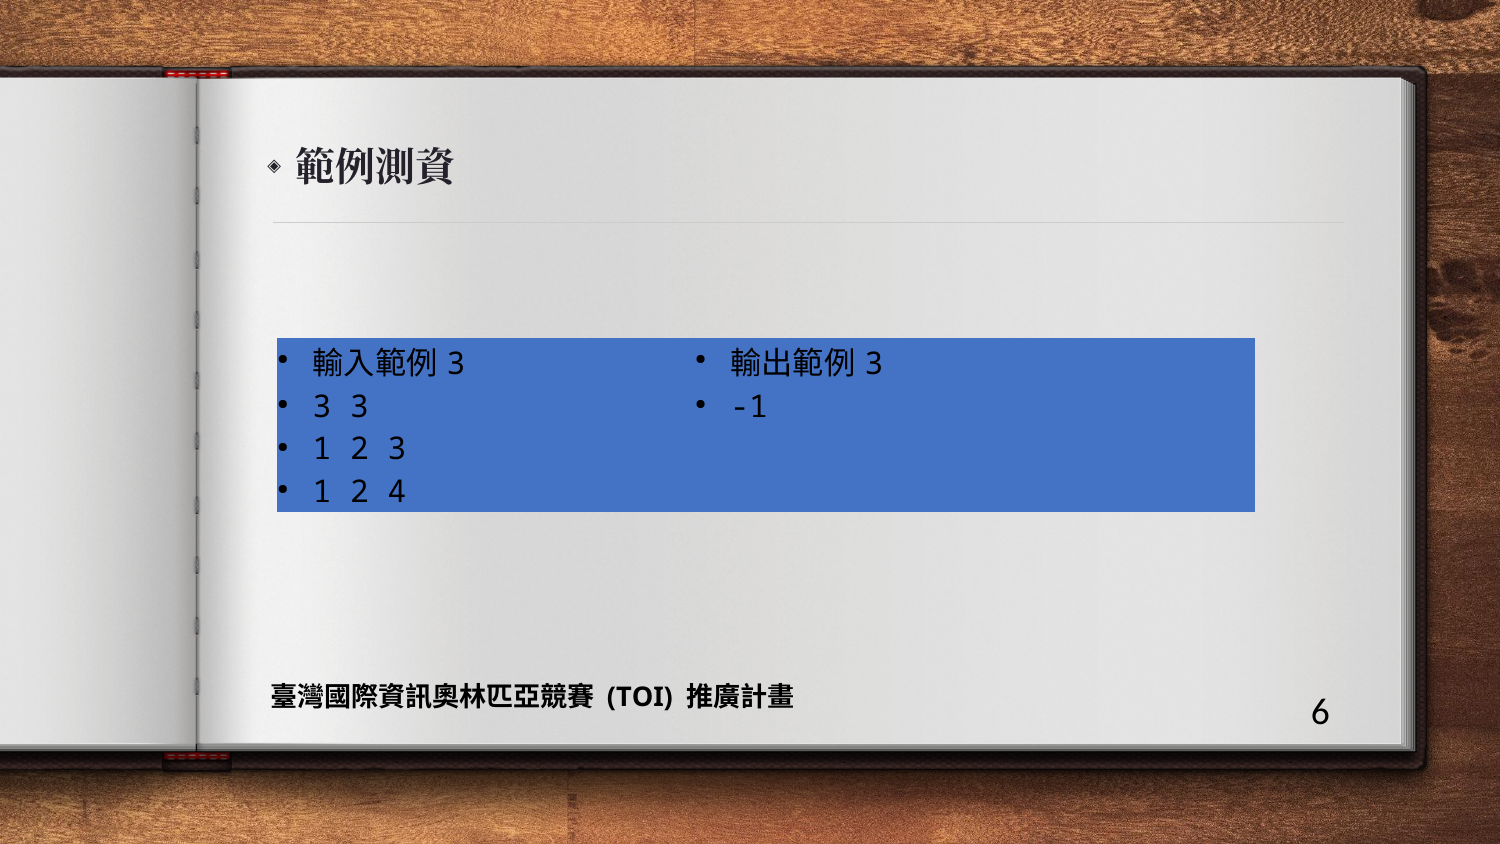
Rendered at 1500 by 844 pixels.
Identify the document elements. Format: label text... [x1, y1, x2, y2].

table_header 輸入範例3 3 3 1 2 3 1 2 4 [277, 338, 695, 512]
table_header 輸出範例3 -1 [695, 338, 1255, 512]
text_box [1295, 672, 1386, 737]
list 範例測資 [252, 126, 1194, 205]
